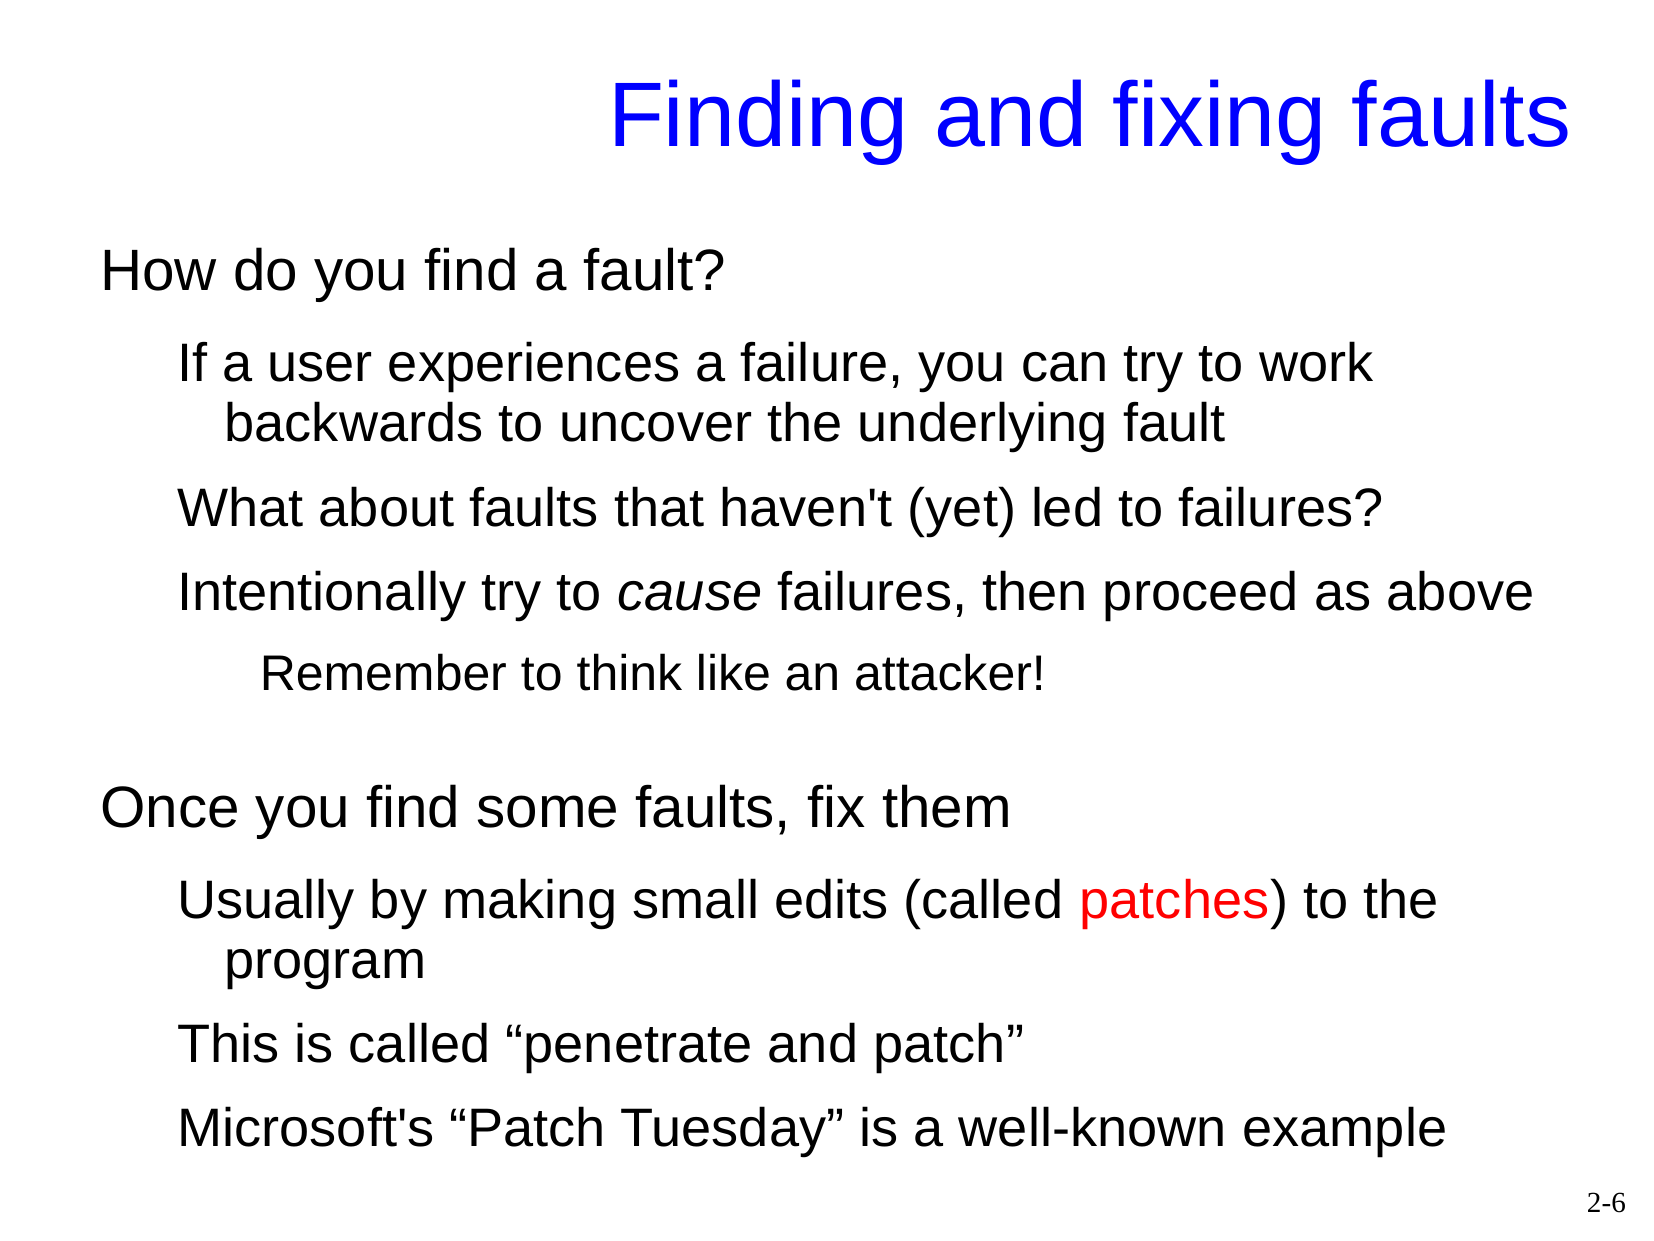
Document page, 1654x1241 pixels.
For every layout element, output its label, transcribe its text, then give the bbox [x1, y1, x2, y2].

list How do you find a fault? If a user experiences a failure, you can try to work backwards to uncover the underlying fault What about faults that haven't (yet) led to failures? Intentionally try to cause failures, then proceed as above Remember to think like an attacker! Once you find some faults, fix them Usually by making small edits (called patches) to the program This is called “penetrate and patch” Microsoft's “Patch Tuesday” is a well-known example [82, 237, 1571, 1159]
title Finding and fixing faults [84, 18, 1573, 211]
